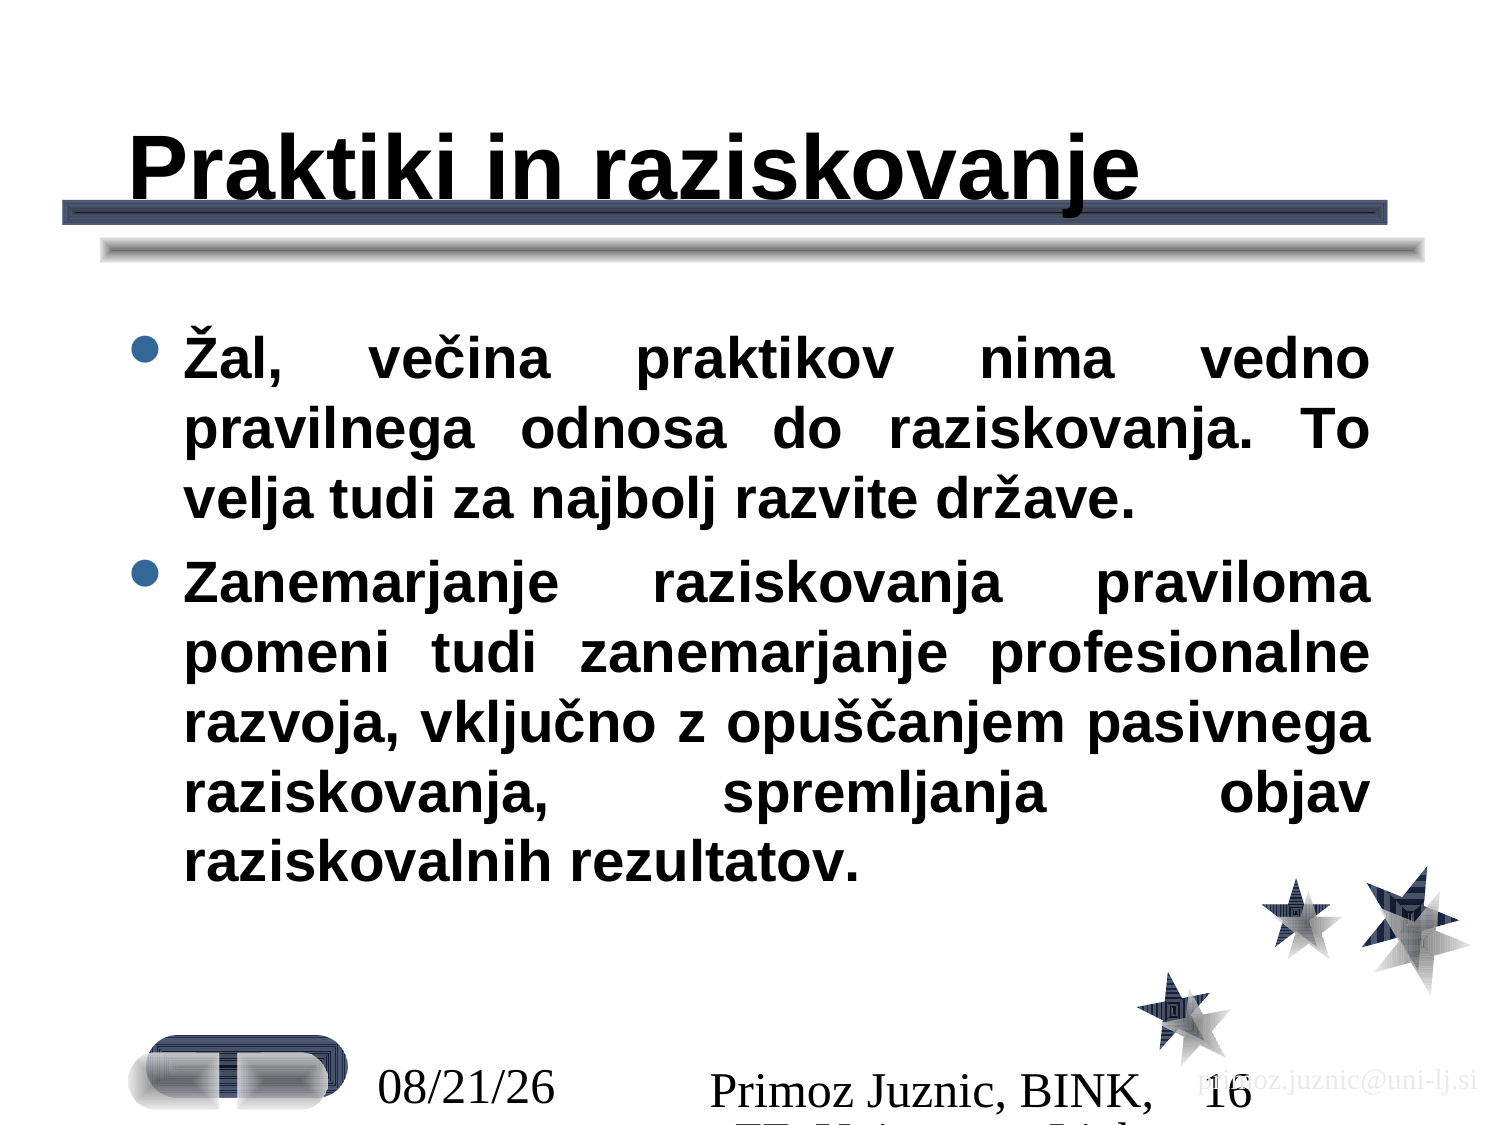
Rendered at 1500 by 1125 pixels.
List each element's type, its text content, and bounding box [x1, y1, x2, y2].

list Žal, večina praktikov nima vedno pravilnega odnosa do raziskovanja. To velja tudi za najbolj razvite države. Zanemarjanje raziskovanja praviloma pomeni tudi zanemarjanje profesionalne razvoja, vključno z opuščanjem pasivnega raziskovanja, spremljanja objav raziskovalnih rezultatov. [112, 312, 1388, 988]
title Praktiki in raziskovanje [112, 37, 1388, 225]
